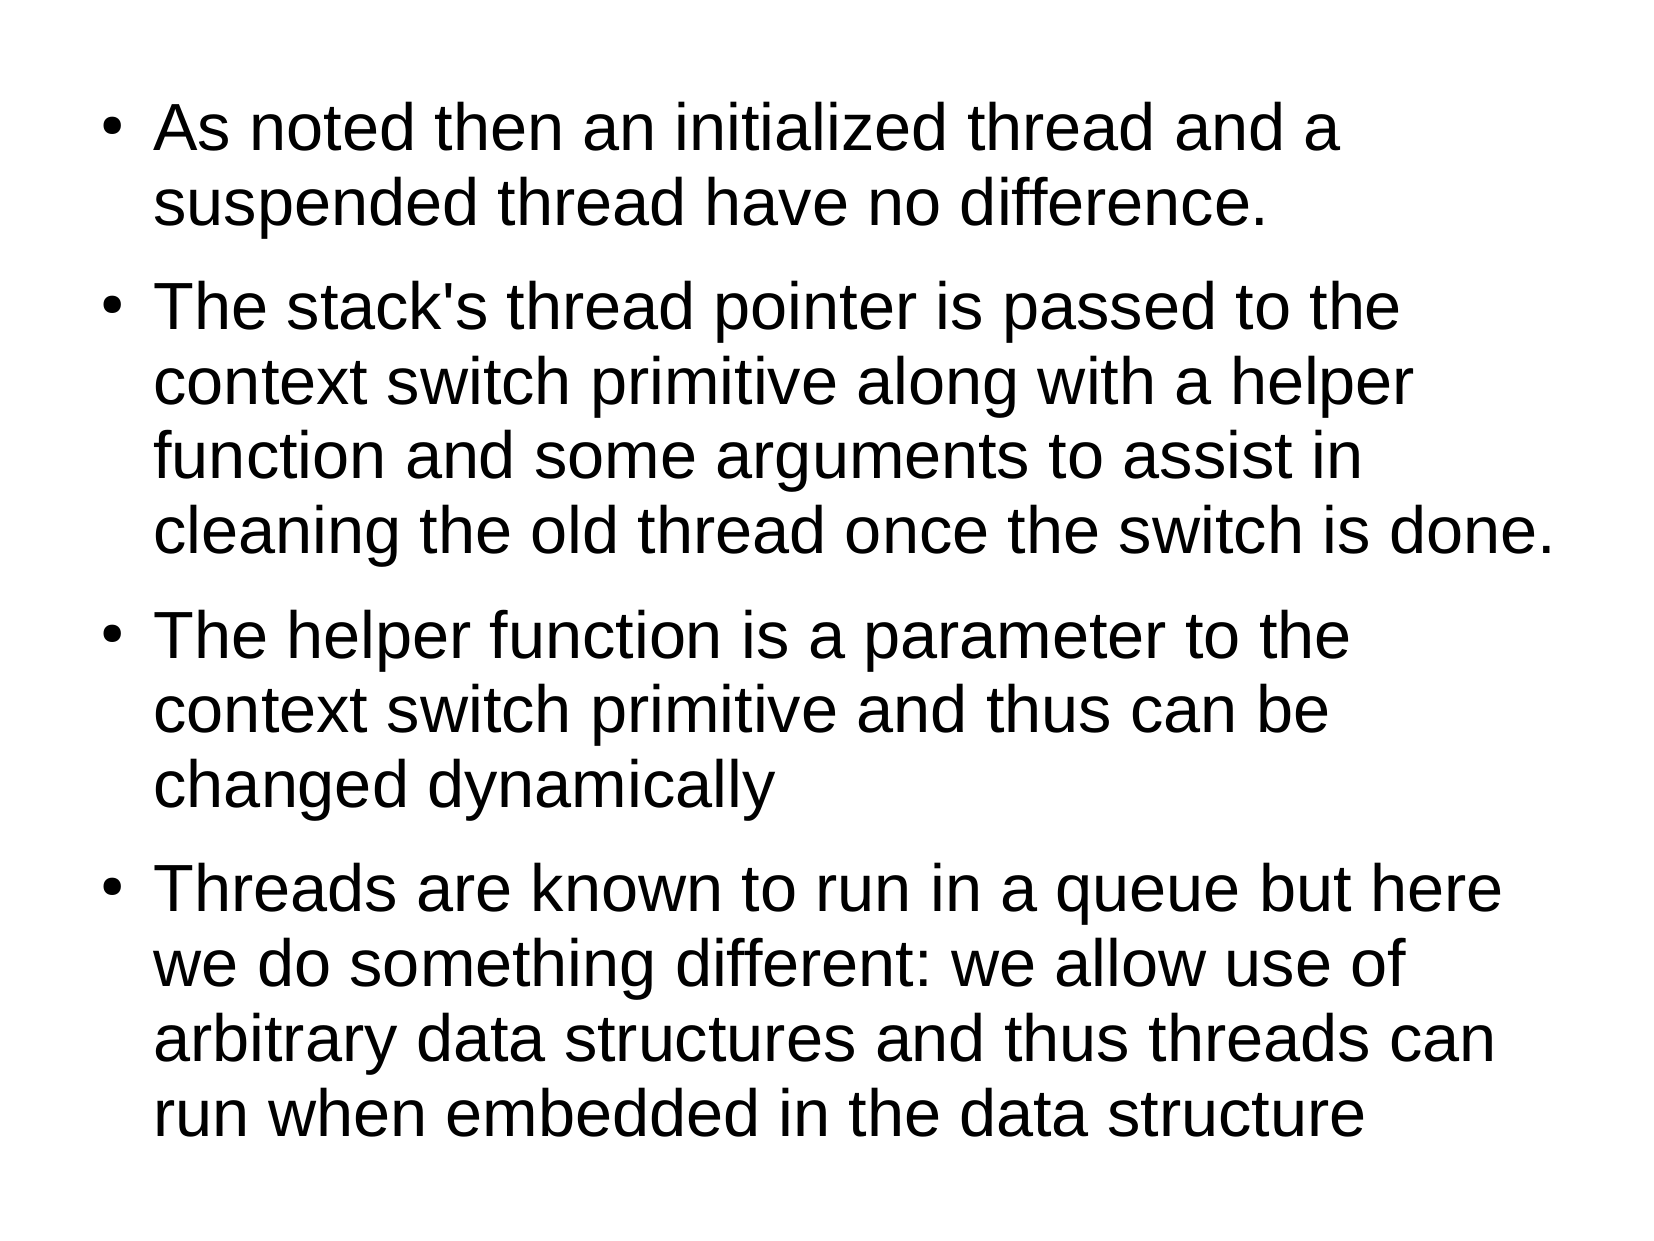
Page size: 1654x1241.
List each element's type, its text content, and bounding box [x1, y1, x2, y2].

list As noted then an initialized thread and a suspended thread have no difference. The stack's thread pointer is passed to the context switch primitive along with a helper function and some arguments to assist in cleaning the old thread once the switch is done. The helper function is a parameter to the context switch primitive and thus can be changed dynamically Threads are known to run in a queue but here we do something different: we allow use of arbitrary data structures and thus threads can run when embedded in the data structure [82, 90, 1571, 1186]
